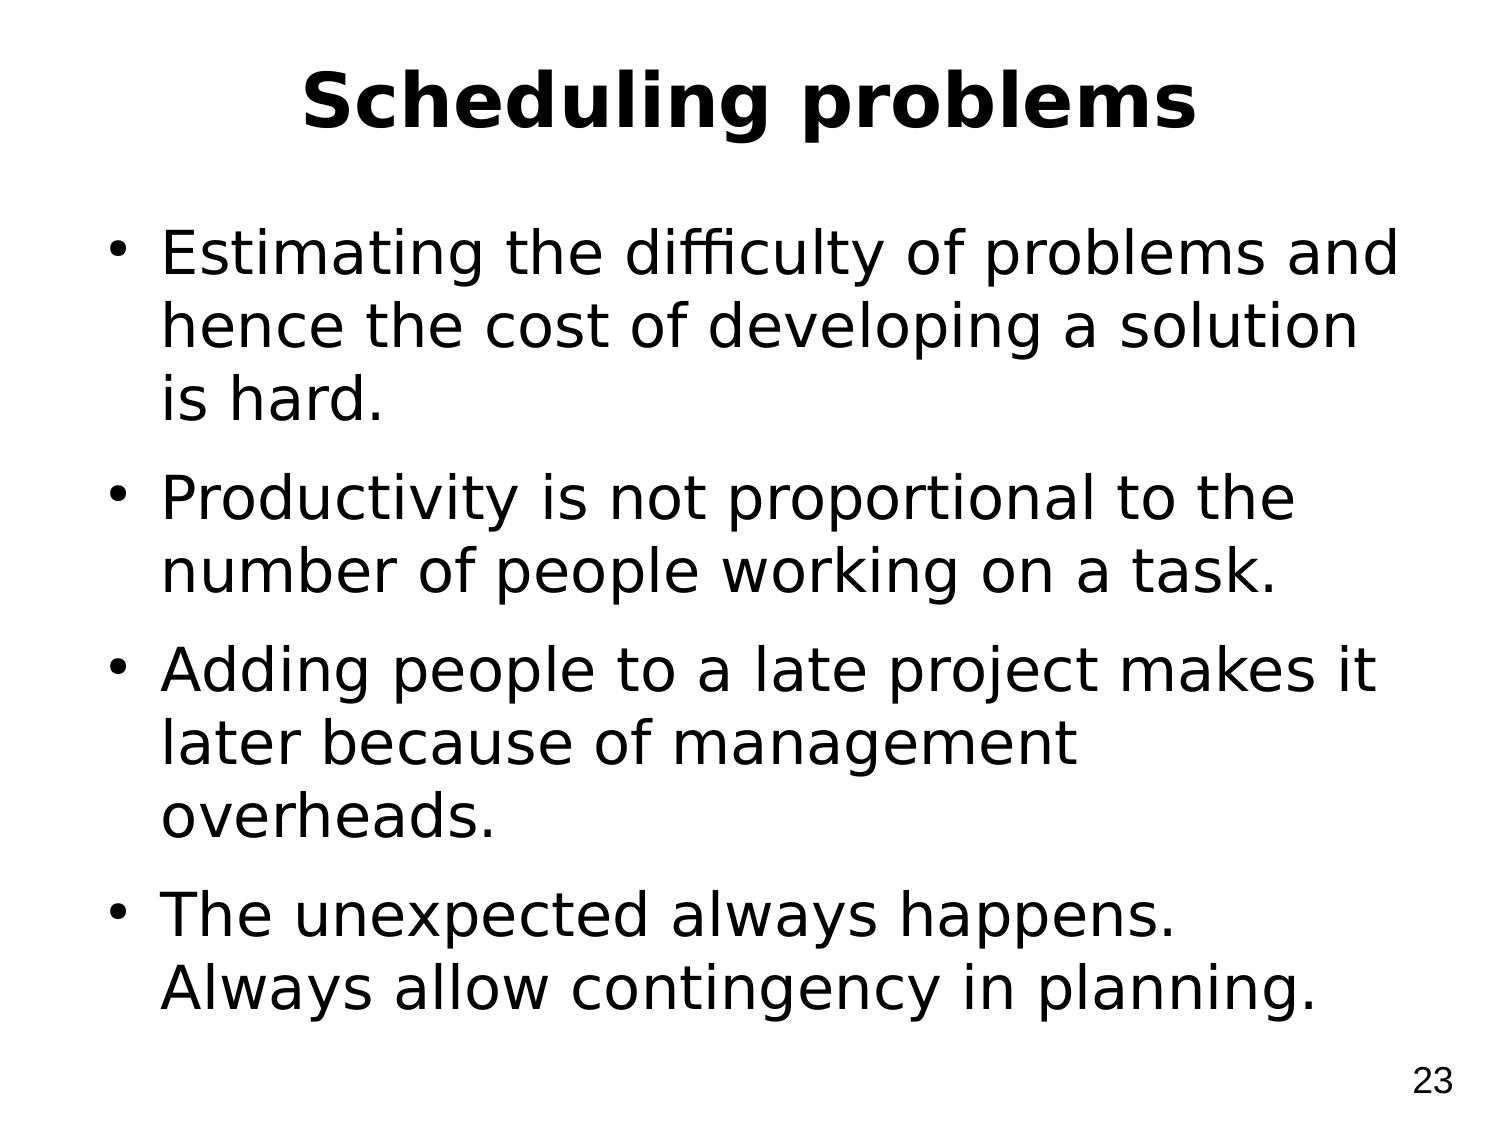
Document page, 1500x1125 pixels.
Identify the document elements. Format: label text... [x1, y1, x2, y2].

list Estimating the difficulty of problems and hence the cost of developing a solution is hard. Productivity is not proportional to the number of people working on a task. Adding people to a late project makes it later because of management overheads. The unexpected always happens. Always allow contingency in planning. [75, 206, 1425, 1093]
title Scheduling problems [75, 44, 1425, 177]
